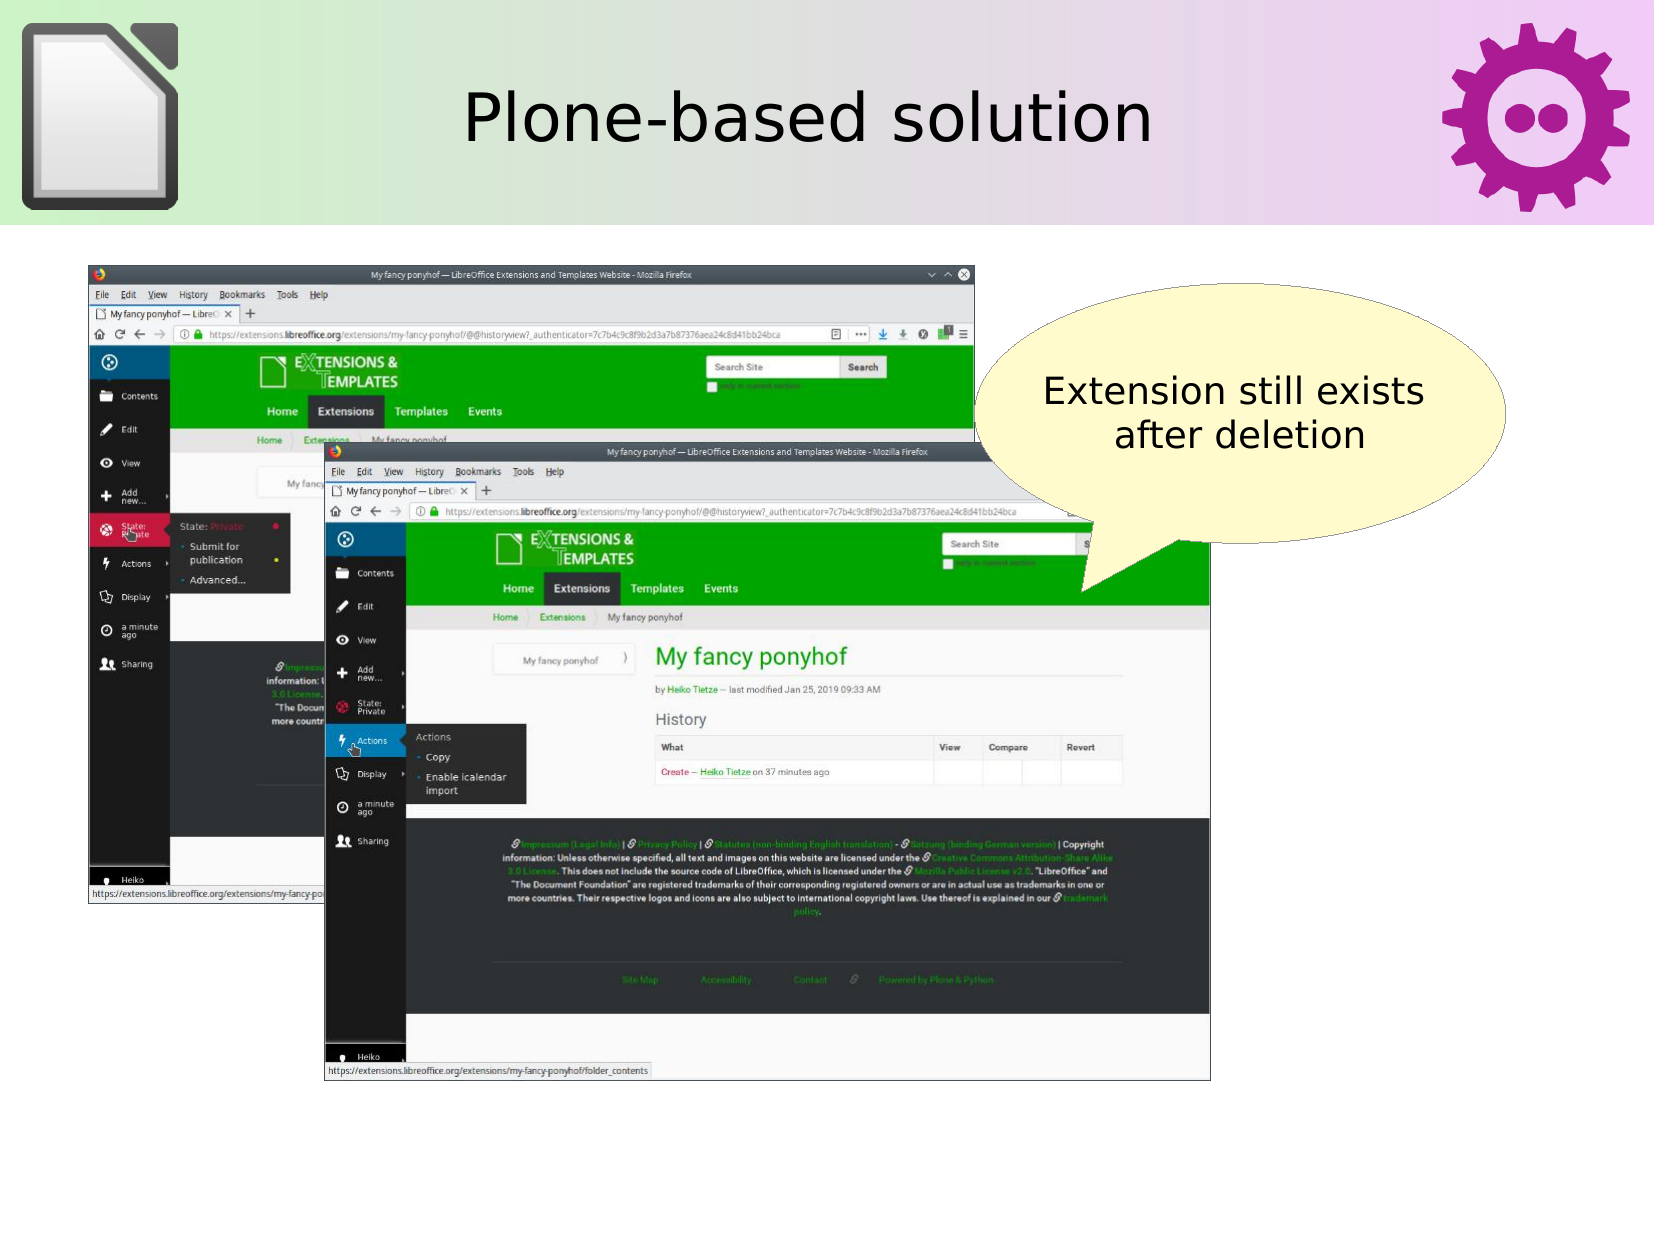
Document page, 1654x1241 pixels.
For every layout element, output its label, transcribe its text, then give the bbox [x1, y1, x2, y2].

picture [22, 23, 178, 210]
picture [1442, 23, 1630, 212]
text_box Extension still exists after deletion [974, 283, 1506, 593]
picture [88, 265, 1211, 1081]
title Plone-based solution [212, 23, 1406, 213]
